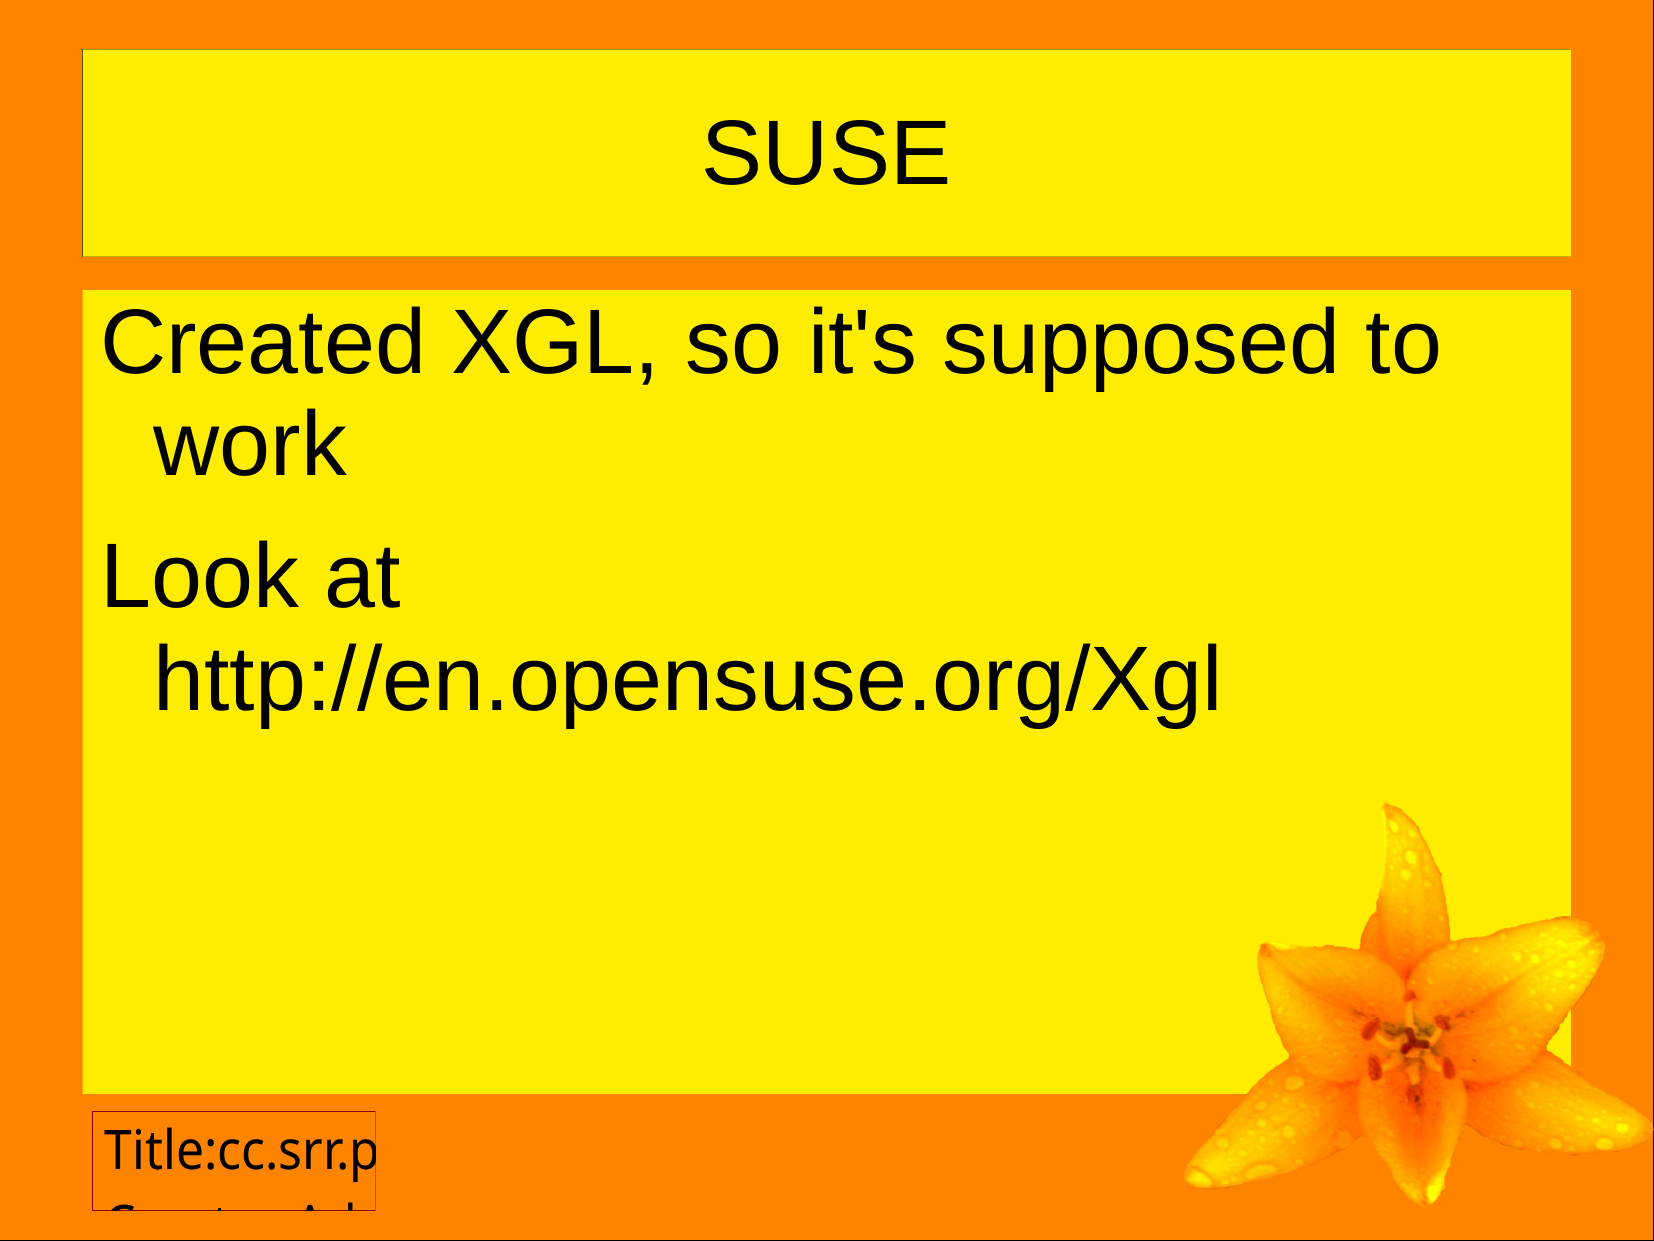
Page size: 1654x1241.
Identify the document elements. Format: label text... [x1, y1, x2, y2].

picture [88, 1108, 376, 1211]
list Created XGL, so it's supposed to work Look at http://en.opensuse.org/Xgl [82, 290, 1571, 1094]
title SUSE [82, 49, 1571, 257]
picture [1181, 767, 1654, 1241]
text_box [0, 0, 1654, 1241]
